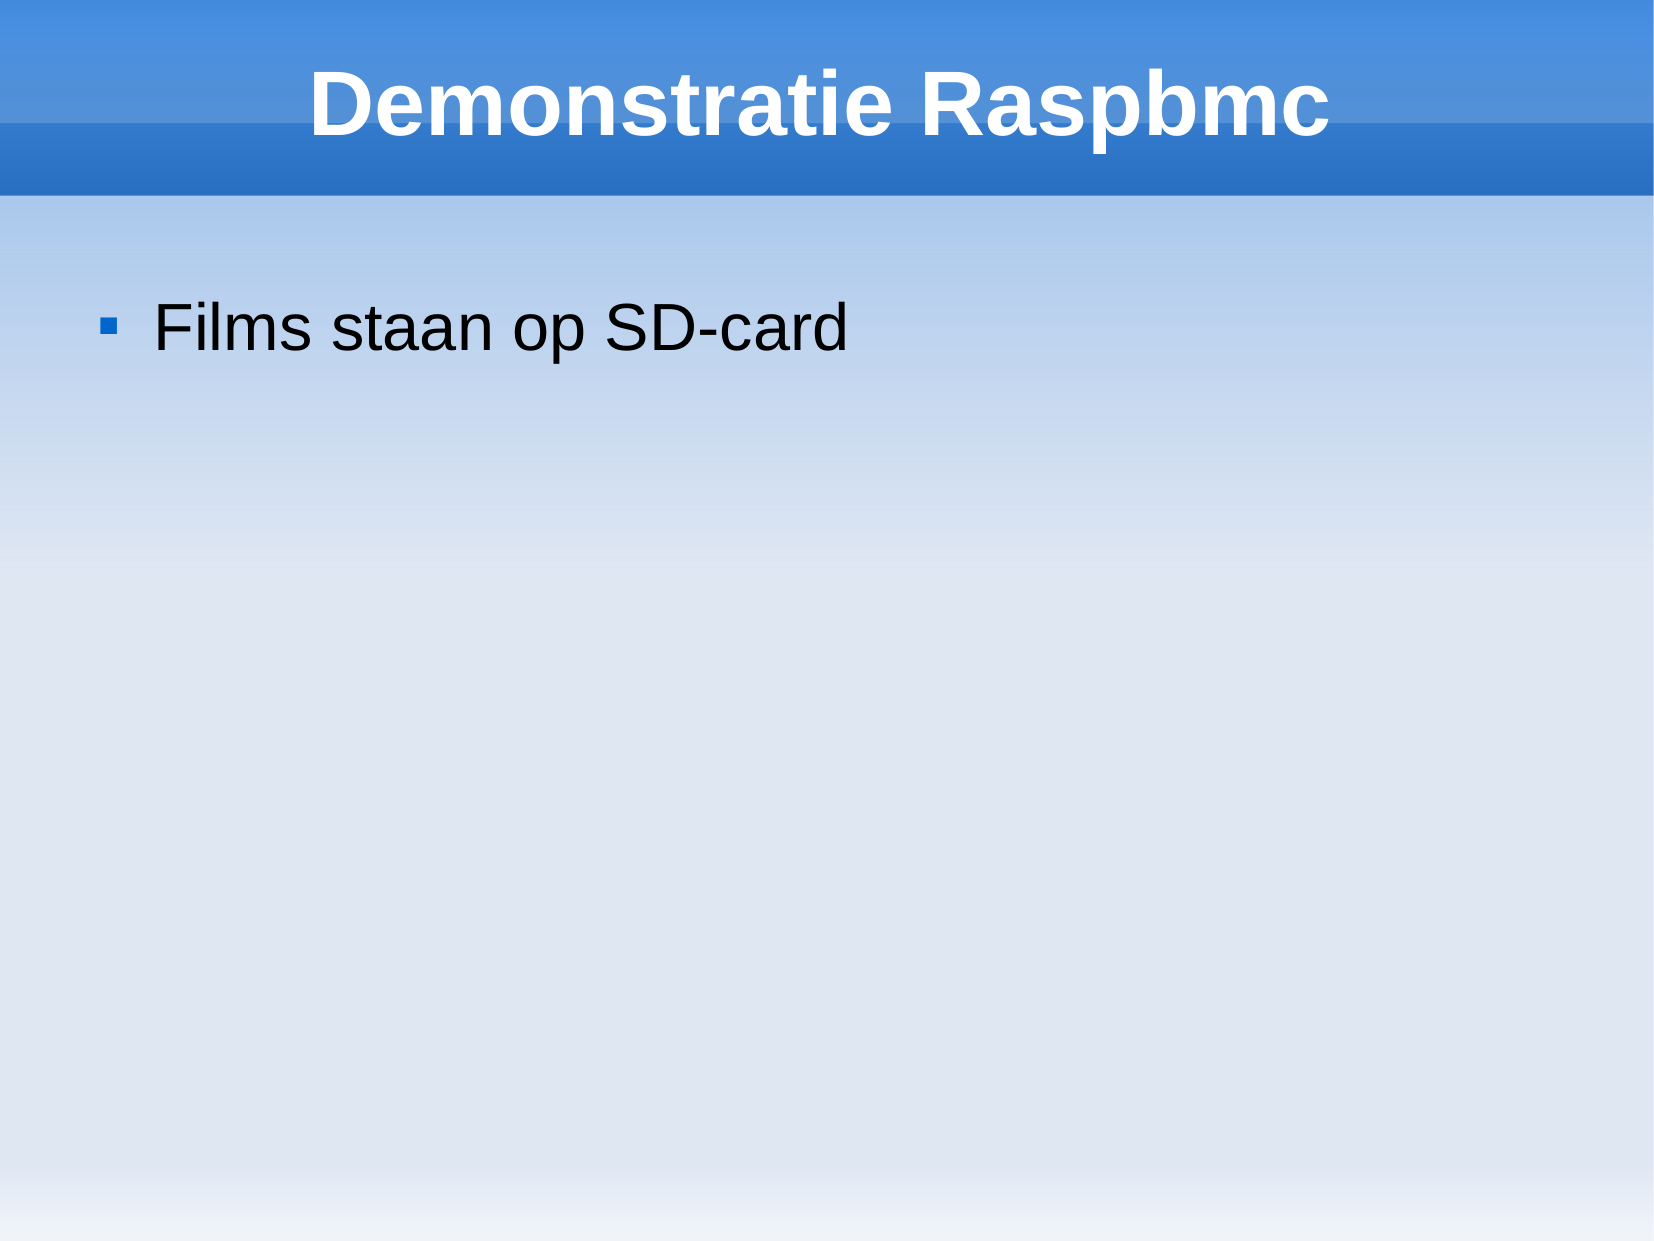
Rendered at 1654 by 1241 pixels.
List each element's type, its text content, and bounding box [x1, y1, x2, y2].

list Films staan op SD-card [82, 290, 1571, 1109]
title Demonstratie Raspbmc [76, 0, 1565, 208]
picture [0, 0, 1654, 1241]
